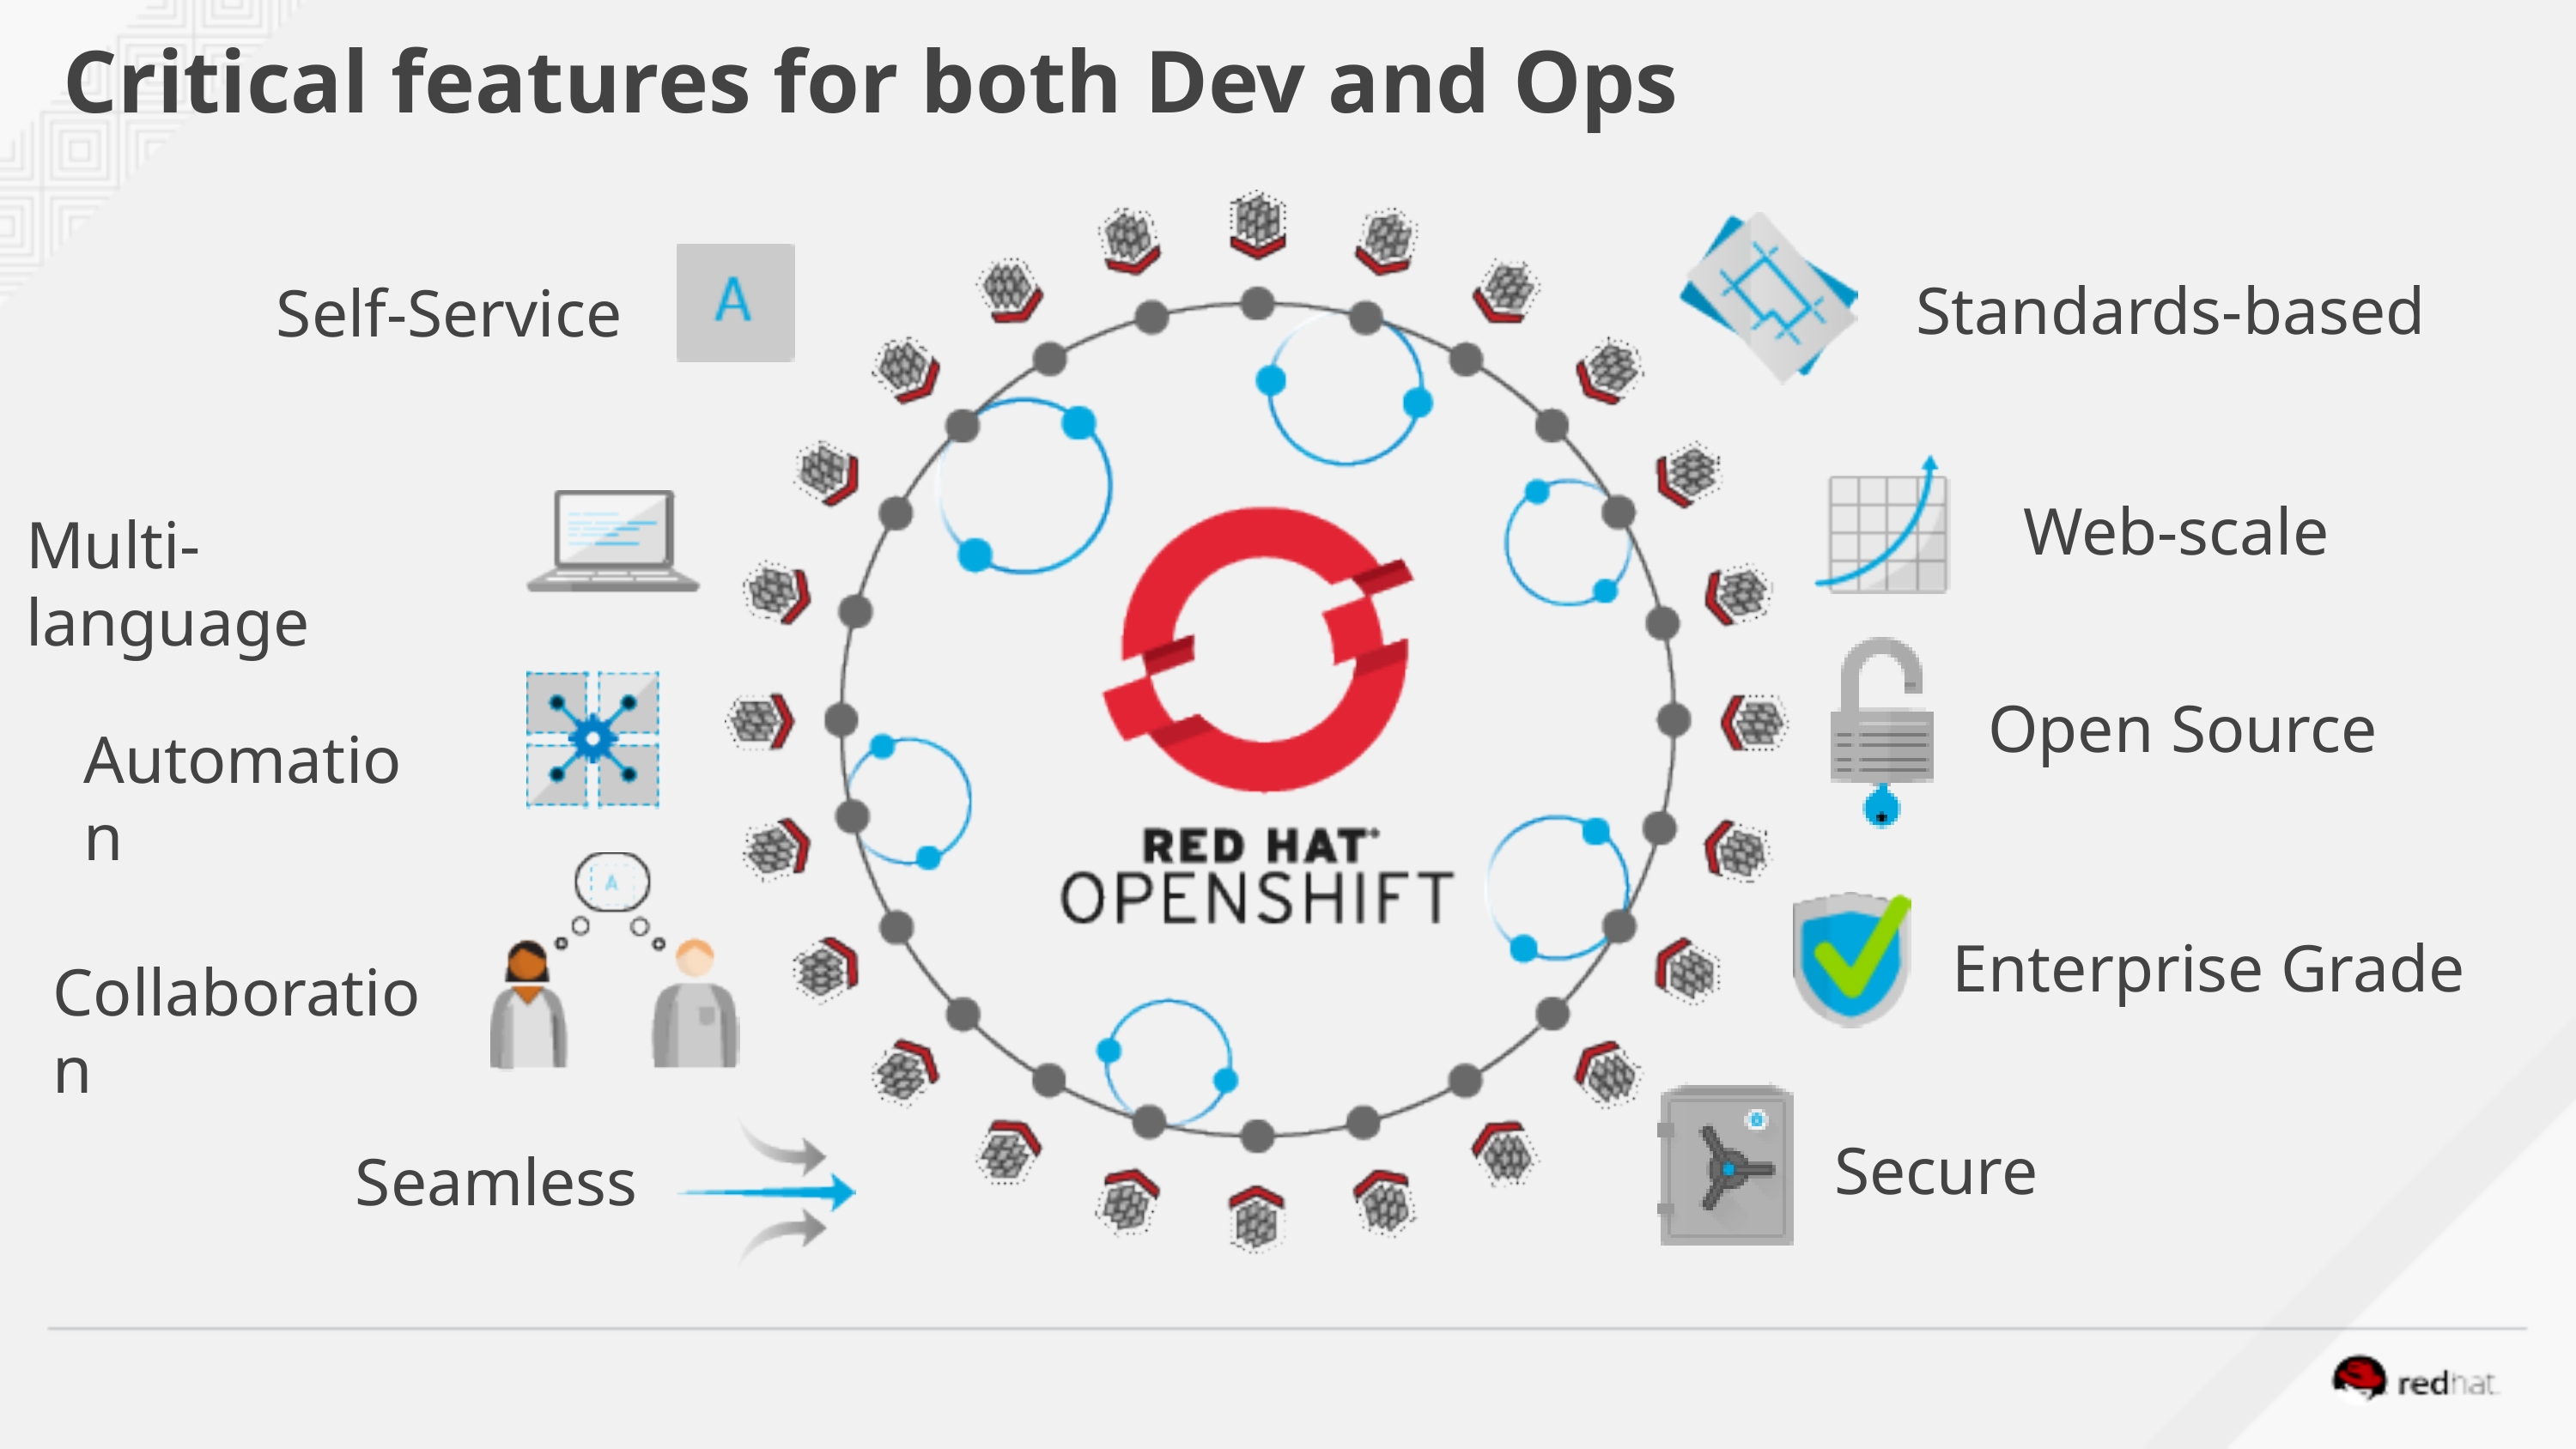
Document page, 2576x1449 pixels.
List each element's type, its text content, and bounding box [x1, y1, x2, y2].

picture [0, 0, 2576, 1449]
text_box Self-Service [250, 246, 659, 365]
text_box Web-scale [1997, 464, 2412, 583]
text_box Enterprise Grade [1926, 901, 2544, 1020]
text_box Seamless [329, 1115, 677, 1234]
text_box Automation [58, 693, 457, 812]
text_box Standards-based [1890, 244, 2508, 362]
text_box Multi-language [0, 478, 500, 597]
text_box Secure [1807, 1104, 2119, 1223]
title Critical features for both Dev and Ops [38, 29, 1927, 129]
text_box Collaboration [27, 925, 486, 1044]
text_box Open Source [1962, 662, 2464, 781]
